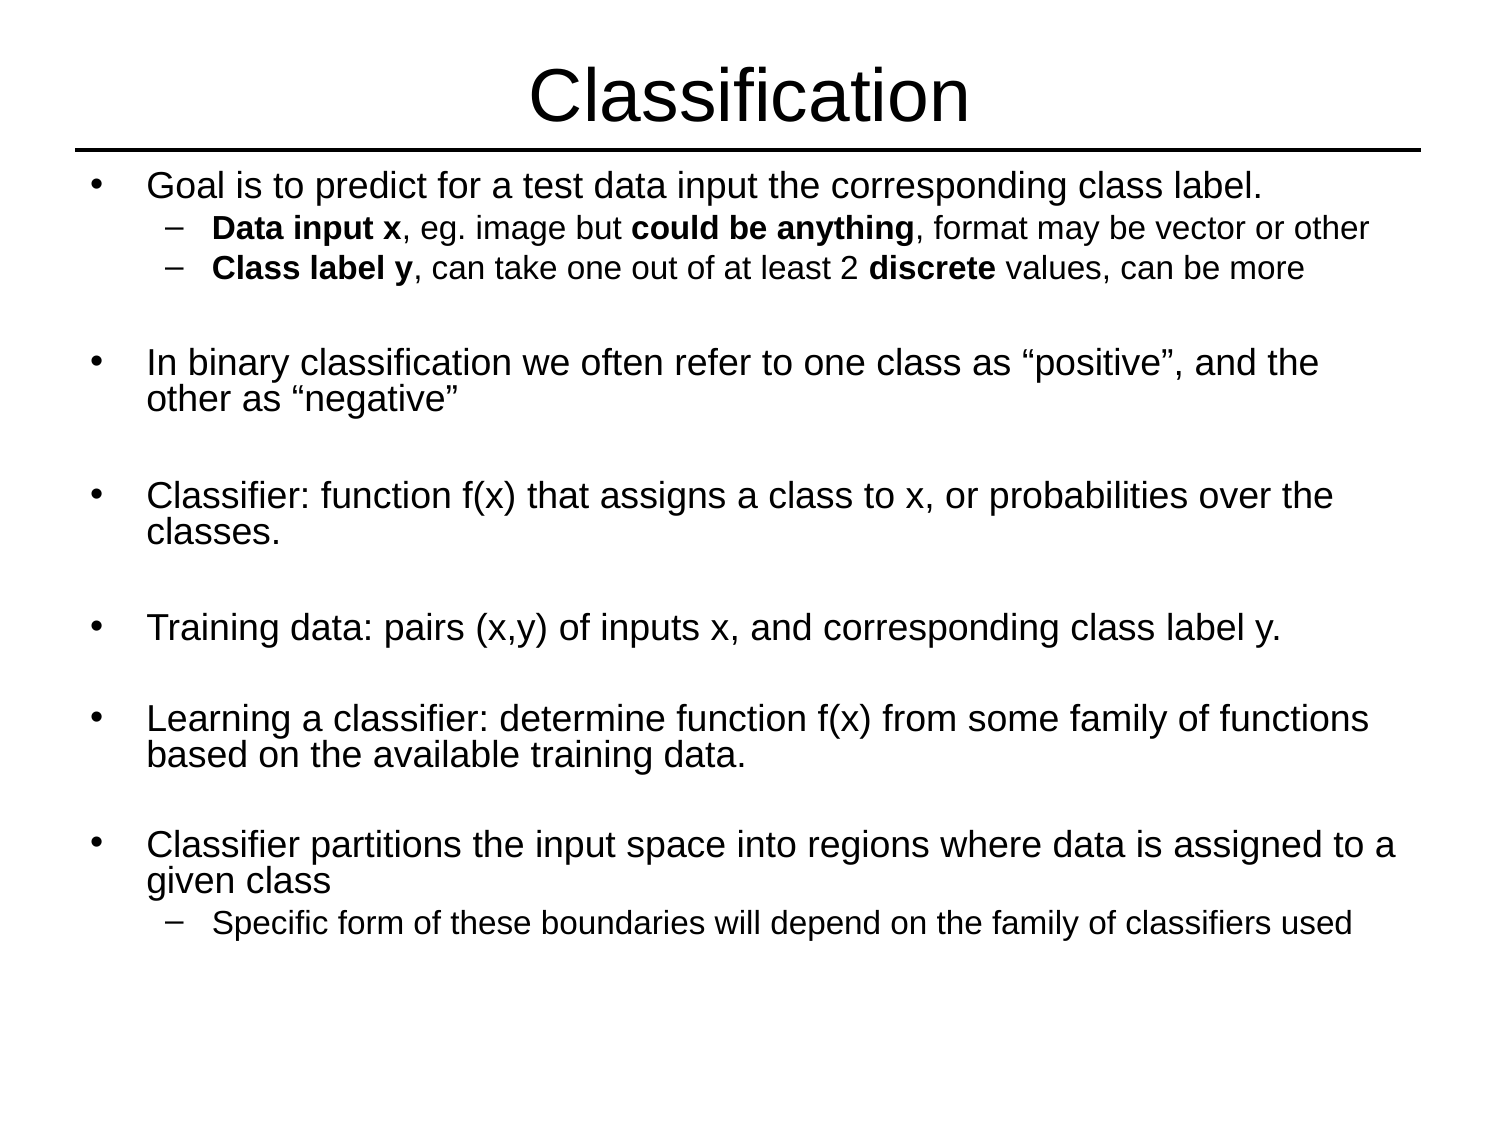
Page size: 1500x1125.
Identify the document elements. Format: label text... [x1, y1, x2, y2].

title Classification [75, 38, 1426, 144]
list Goal is to predict for a test data input the corresponding class label. Data input x, eg. image but could be anything, format may be vector or other Class label y, can take one out of at least 2 discrete values, can be more In binary classification we often refer to one class as “positive”, and the other as “negative” Classifier: function f(x) that assigns a class to x, or probabilities over the classes. Training data: pairs (x,y) of inputs x, and corresponding class label y. Learning a classifier: determine function f(x) from some family of functions based on the available training data. Classifier partitions the input space into regions where data is assigned to a given class Specific form of these boundaries will depend on the family of classifiers used [75, 162, 1426, 1101]
